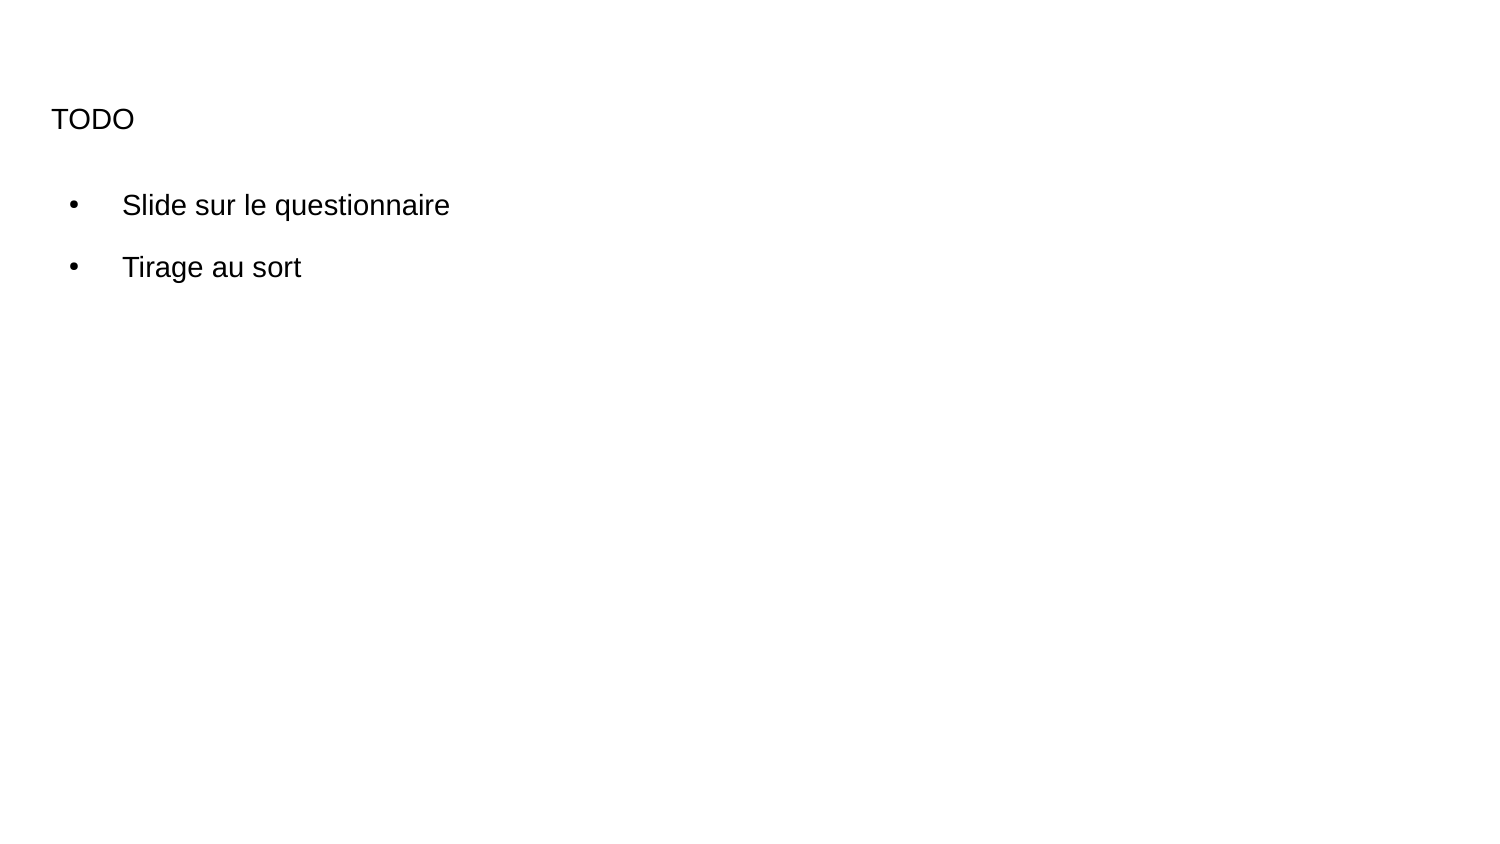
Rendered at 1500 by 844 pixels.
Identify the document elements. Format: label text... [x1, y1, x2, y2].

title TODO [51, 72, 1449, 167]
list Slide sur le questionnaire Tirage au sort [51, 189, 1449, 750]
